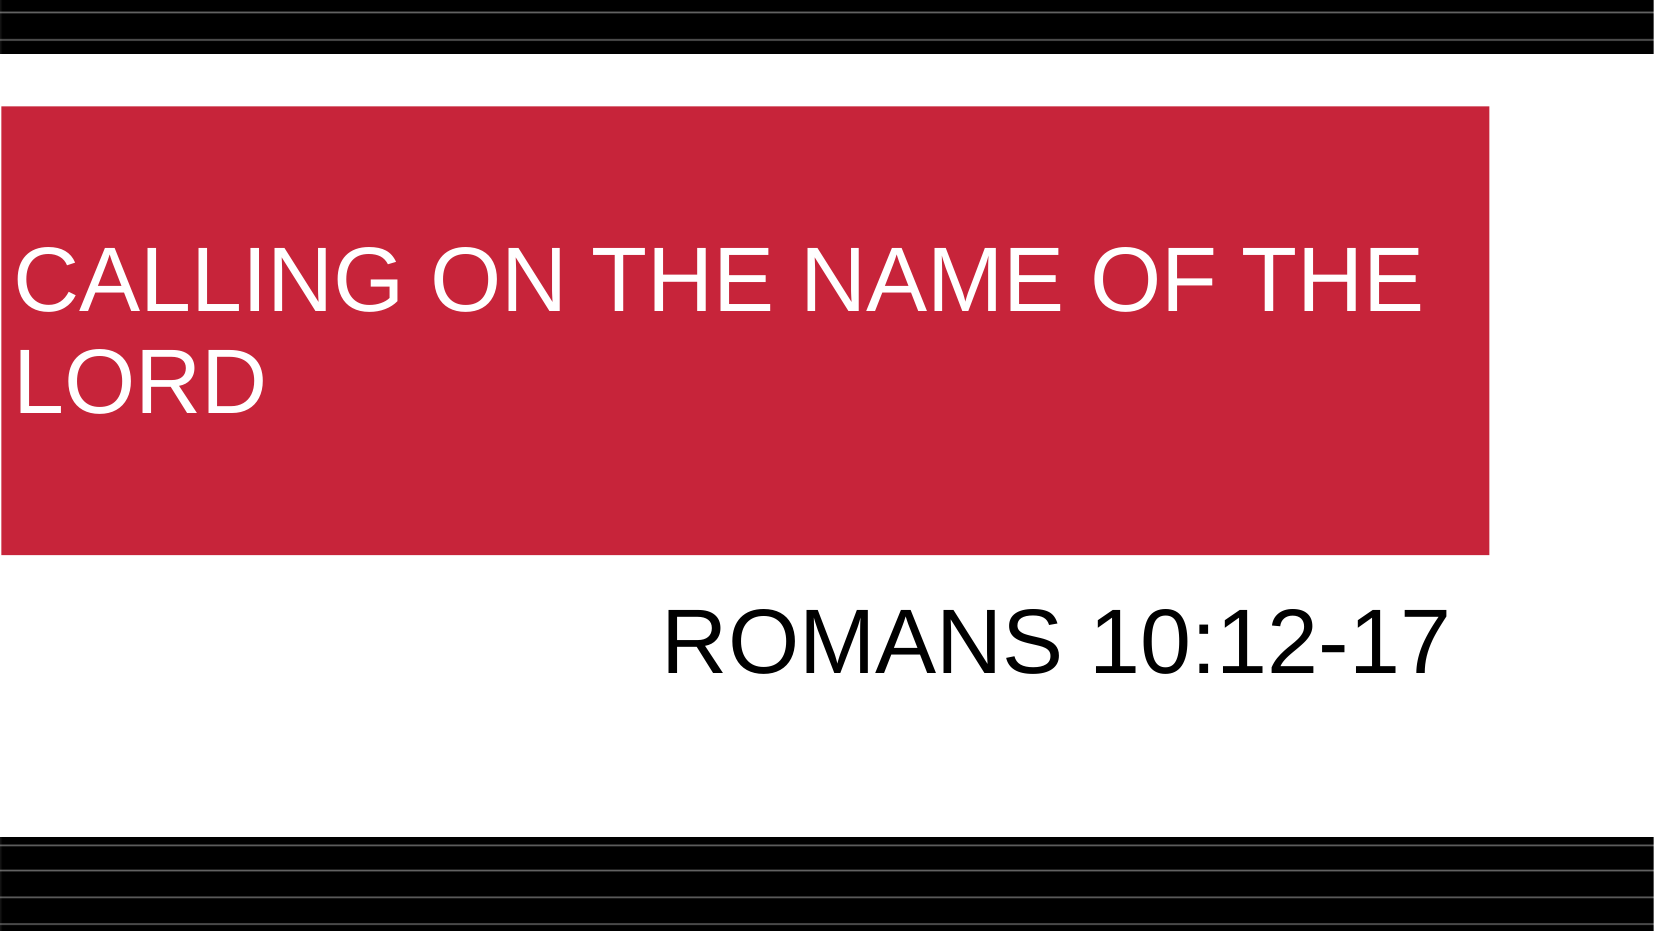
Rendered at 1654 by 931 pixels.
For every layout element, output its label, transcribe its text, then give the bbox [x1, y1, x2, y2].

subtitle ROMANS 10:12-17 [625, 590, 1489, 804]
picture [0, 0, 1654, 54]
picture [0, 837, 1654, 931]
title CALLING ON THE NAME OF THE LORD [1, 106, 1490, 556]
